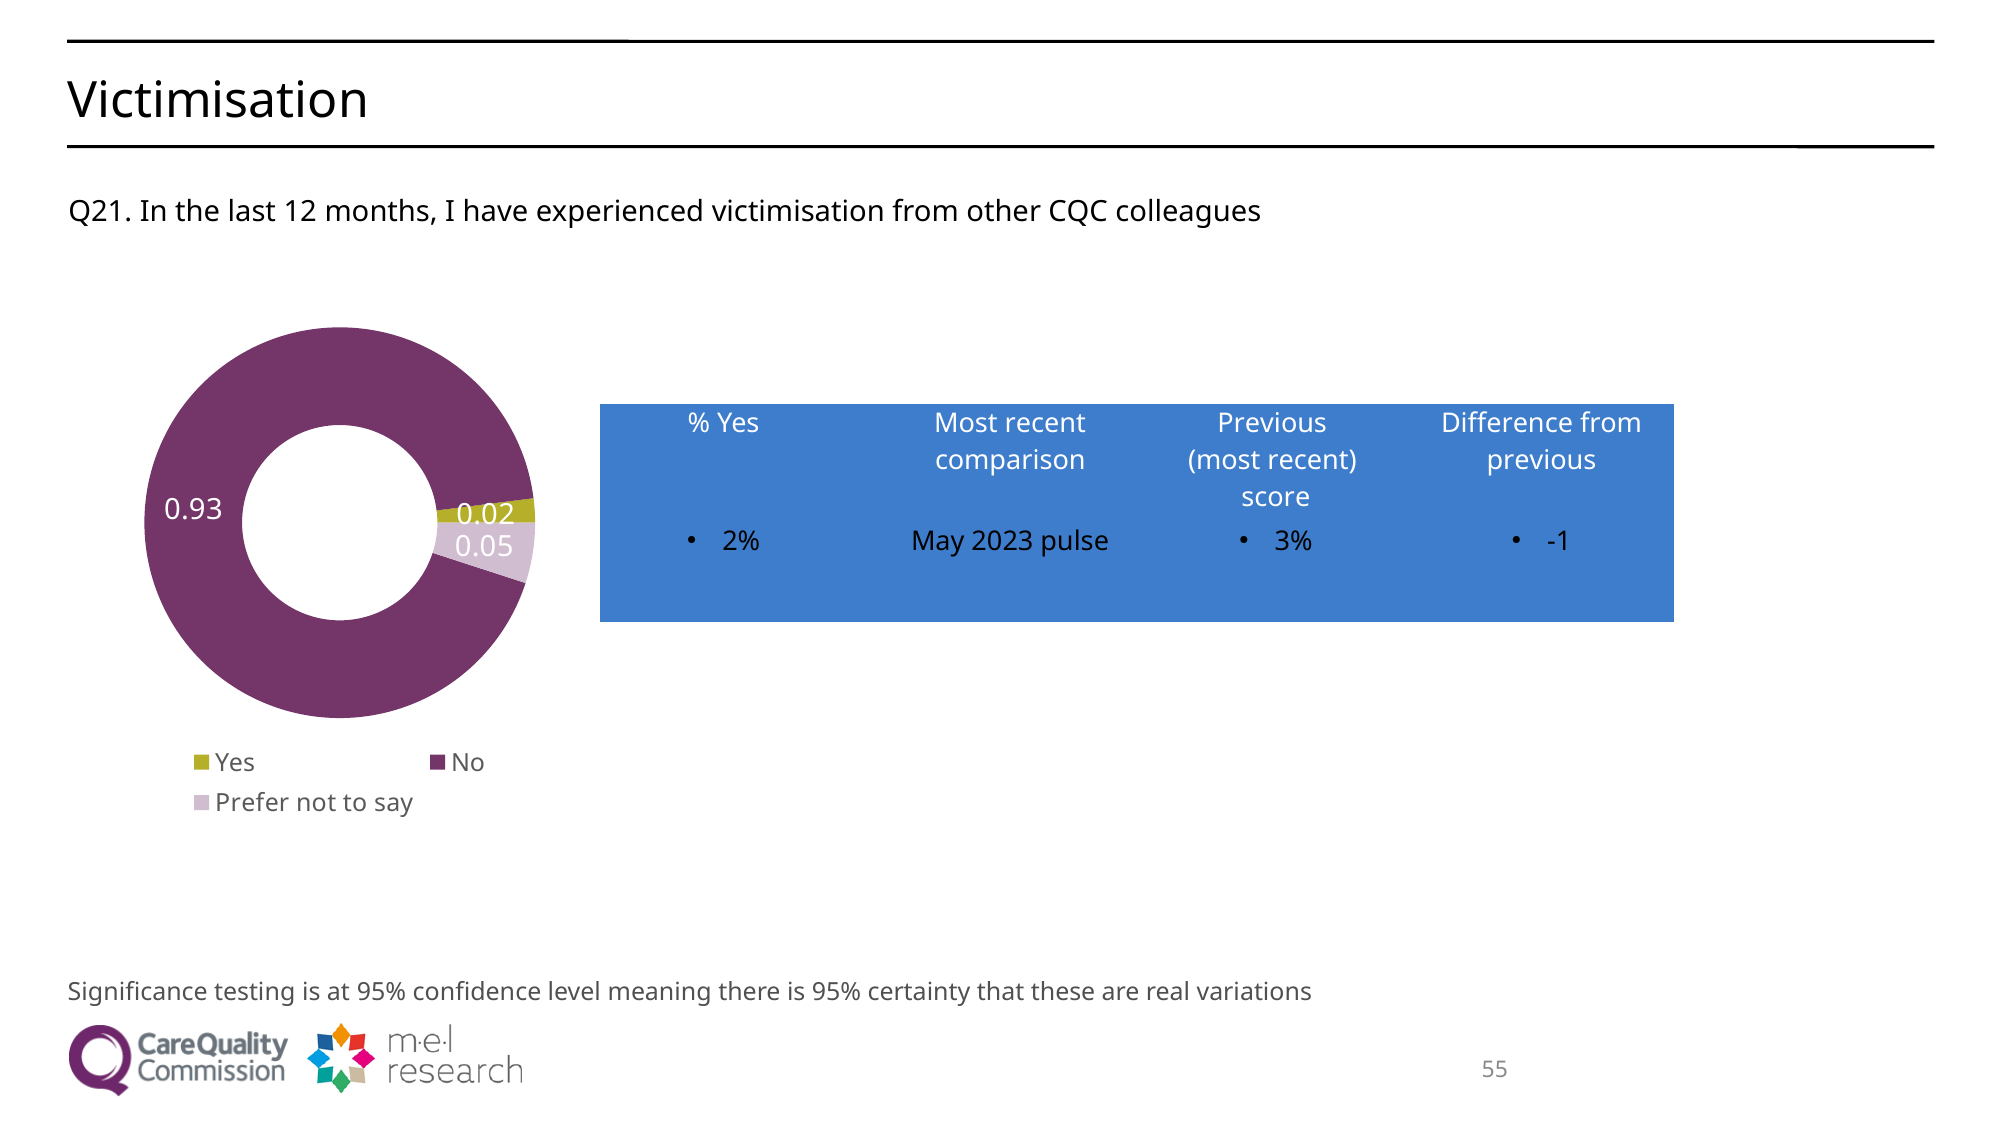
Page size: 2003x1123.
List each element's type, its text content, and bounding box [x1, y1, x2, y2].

table_cell May 2023 pulse [877, 522, 1143, 622]
table_header % Yes [600, 404, 847, 522]
text_box Significance testing is at 95% confidence level meaning there is 95% certainty that these are real variations [53, 964, 1411, 1006]
table_cell 3% [1143, 522, 1409, 622]
table_cell 2% [600, 522, 847, 622]
title Victimisation [67, 48, 1935, 136]
table_header [847, 404, 877, 522]
table_header Most recent comparison [877, 404, 1143, 522]
picture [67, 1023, 291, 1099]
table_cell [847, 522, 877, 622]
chart [14, 317, 666, 826]
picture [307, 1023, 522, 1093]
table_cell -1 [1409, 522, 1674, 622]
slide_number 55 [1466, 1039, 1934, 1100]
text_box Q21. In the last 12 months, I have experienced victimisation from other CQC colleagues [68, 184, 1970, 227]
table_header Difference from previous [1409, 404, 1674, 522]
table_header Previous (most recent) score [1143, 404, 1409, 522]
